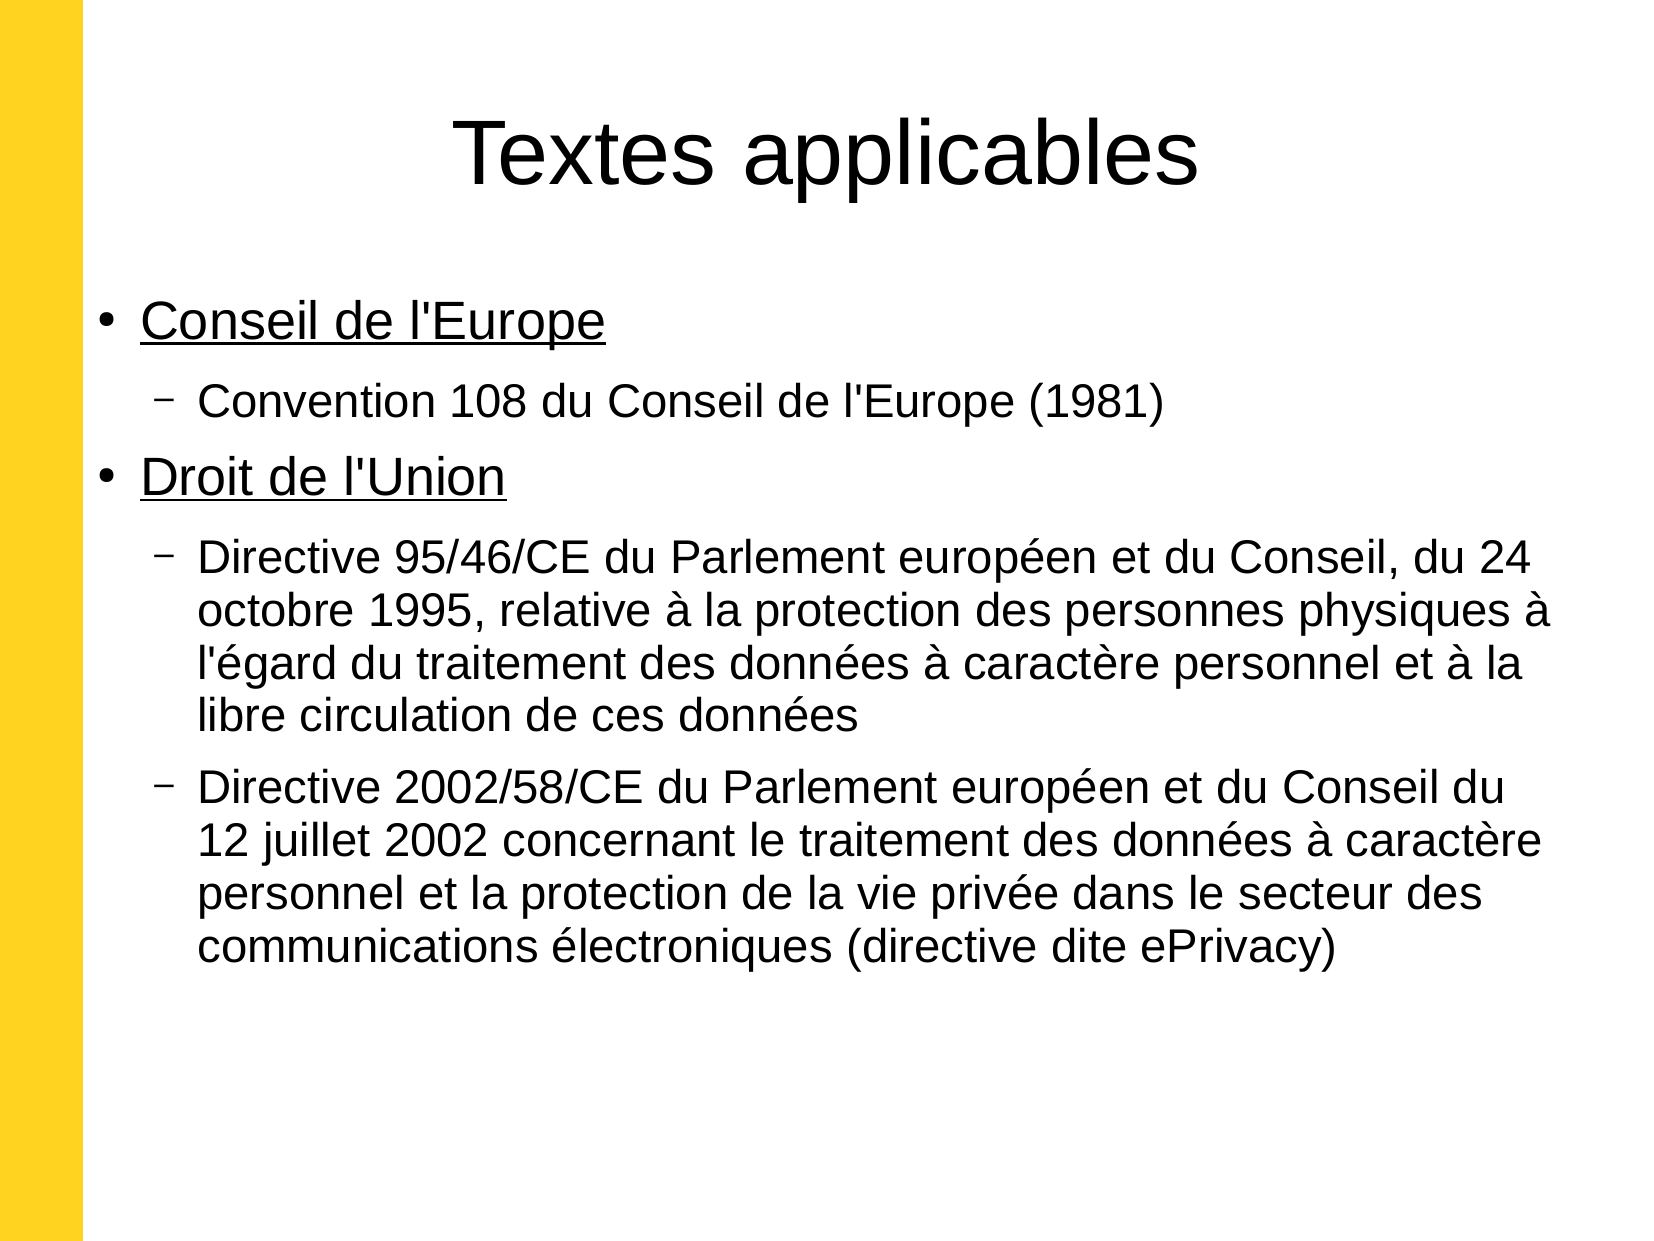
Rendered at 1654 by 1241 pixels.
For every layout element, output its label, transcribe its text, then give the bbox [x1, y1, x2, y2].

text_box [0, 0, 83, 1241]
title Textes applicables [83, 49, 1571, 257]
list Conseil de l'Europe Convention 108 du Conseil de l'Europe (1981) Droit de l'Union Directive 95/46/CE du Parlement européen et du Conseil, du 24 octobre 1995, relative à la protection des personnes physiques à l'égard du traitement des données à caractère personnel et à la libre circulation de ces données Directive 2002/58/CE du Parlement européen et du Conseil du 12 juillet 2002 concernant le traitement des données à caractère personnel et la protection de la vie privée dans le secteur des communications électroniques (directive dite ePrivacy) [83, 290, 1571, 1010]
